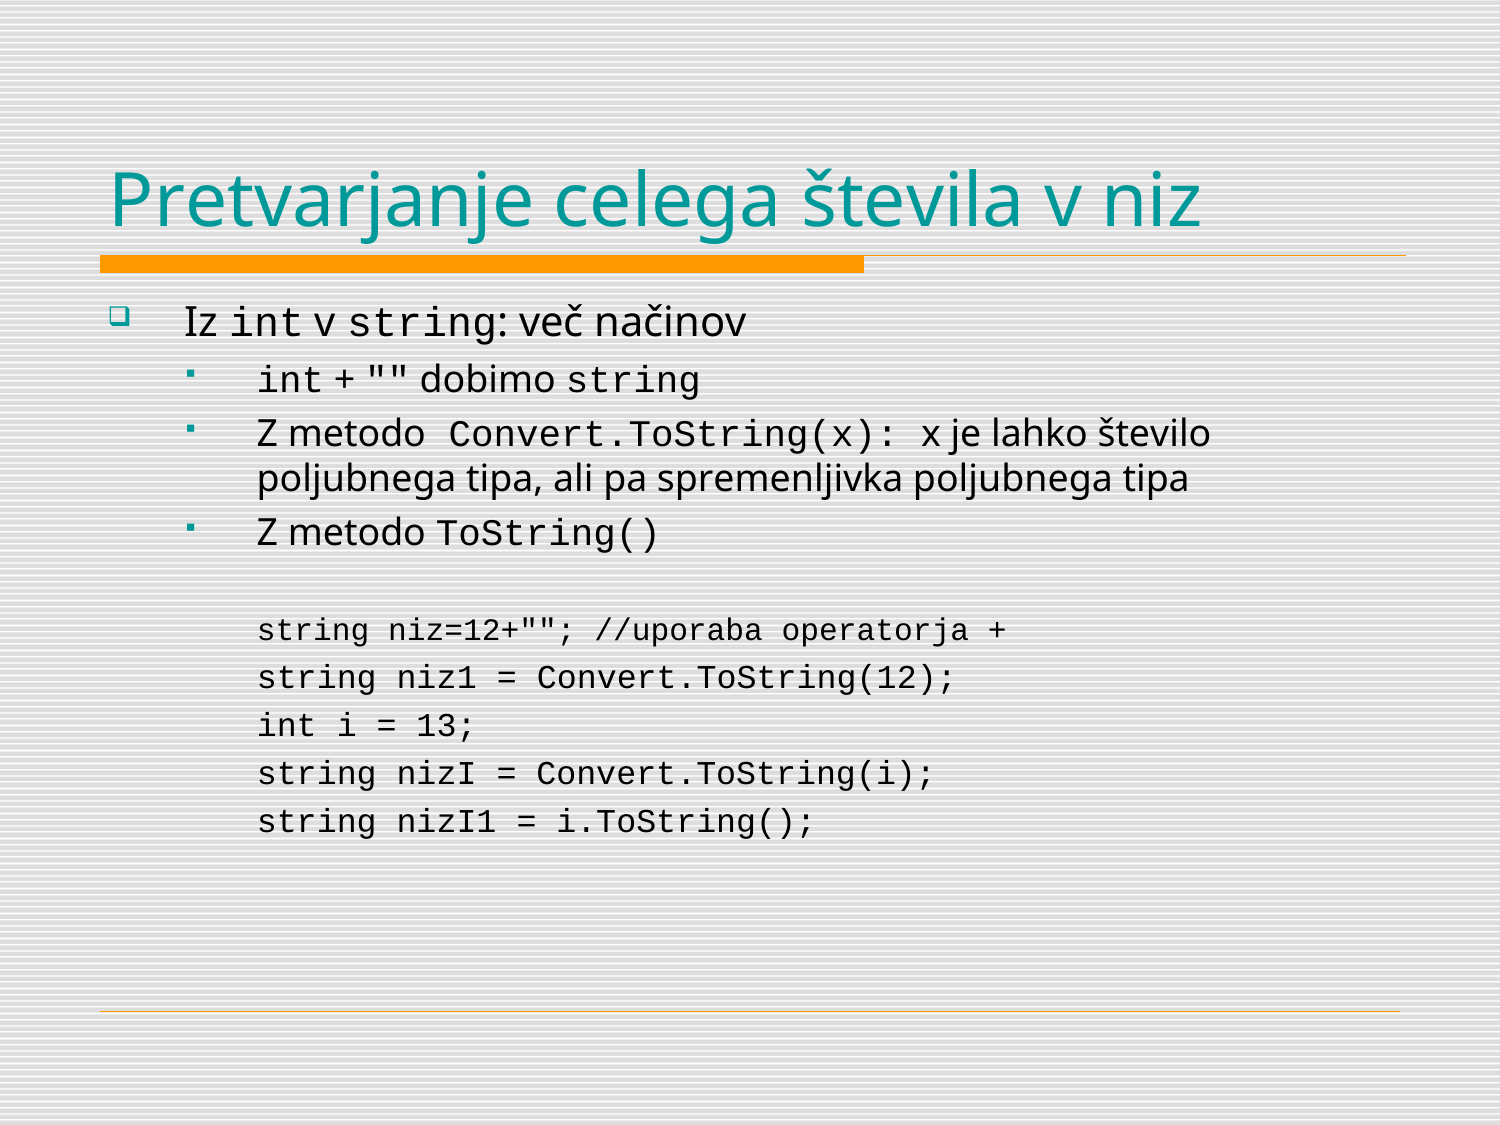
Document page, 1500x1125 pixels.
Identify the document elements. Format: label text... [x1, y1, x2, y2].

picture [0, 0, 1500, 1125]
title Pretvarjanje celega števila v niz [94, 49, 1407, 250]
list Iz int v string: več načinov int + "" dobimo string Z metodo Convert.ToString(x): x je lahko število poljubnega tipa, ali pa spremenljivka poljubnega tipa Z metodo ToString() string niz=12+""; //uporaba operatorja + string niz1 = Convert.ToString(12); int i = 13; string nizI = Convert.ToString(i); string nizI1 = i.ToString(); [92, 287, 1406, 988]
